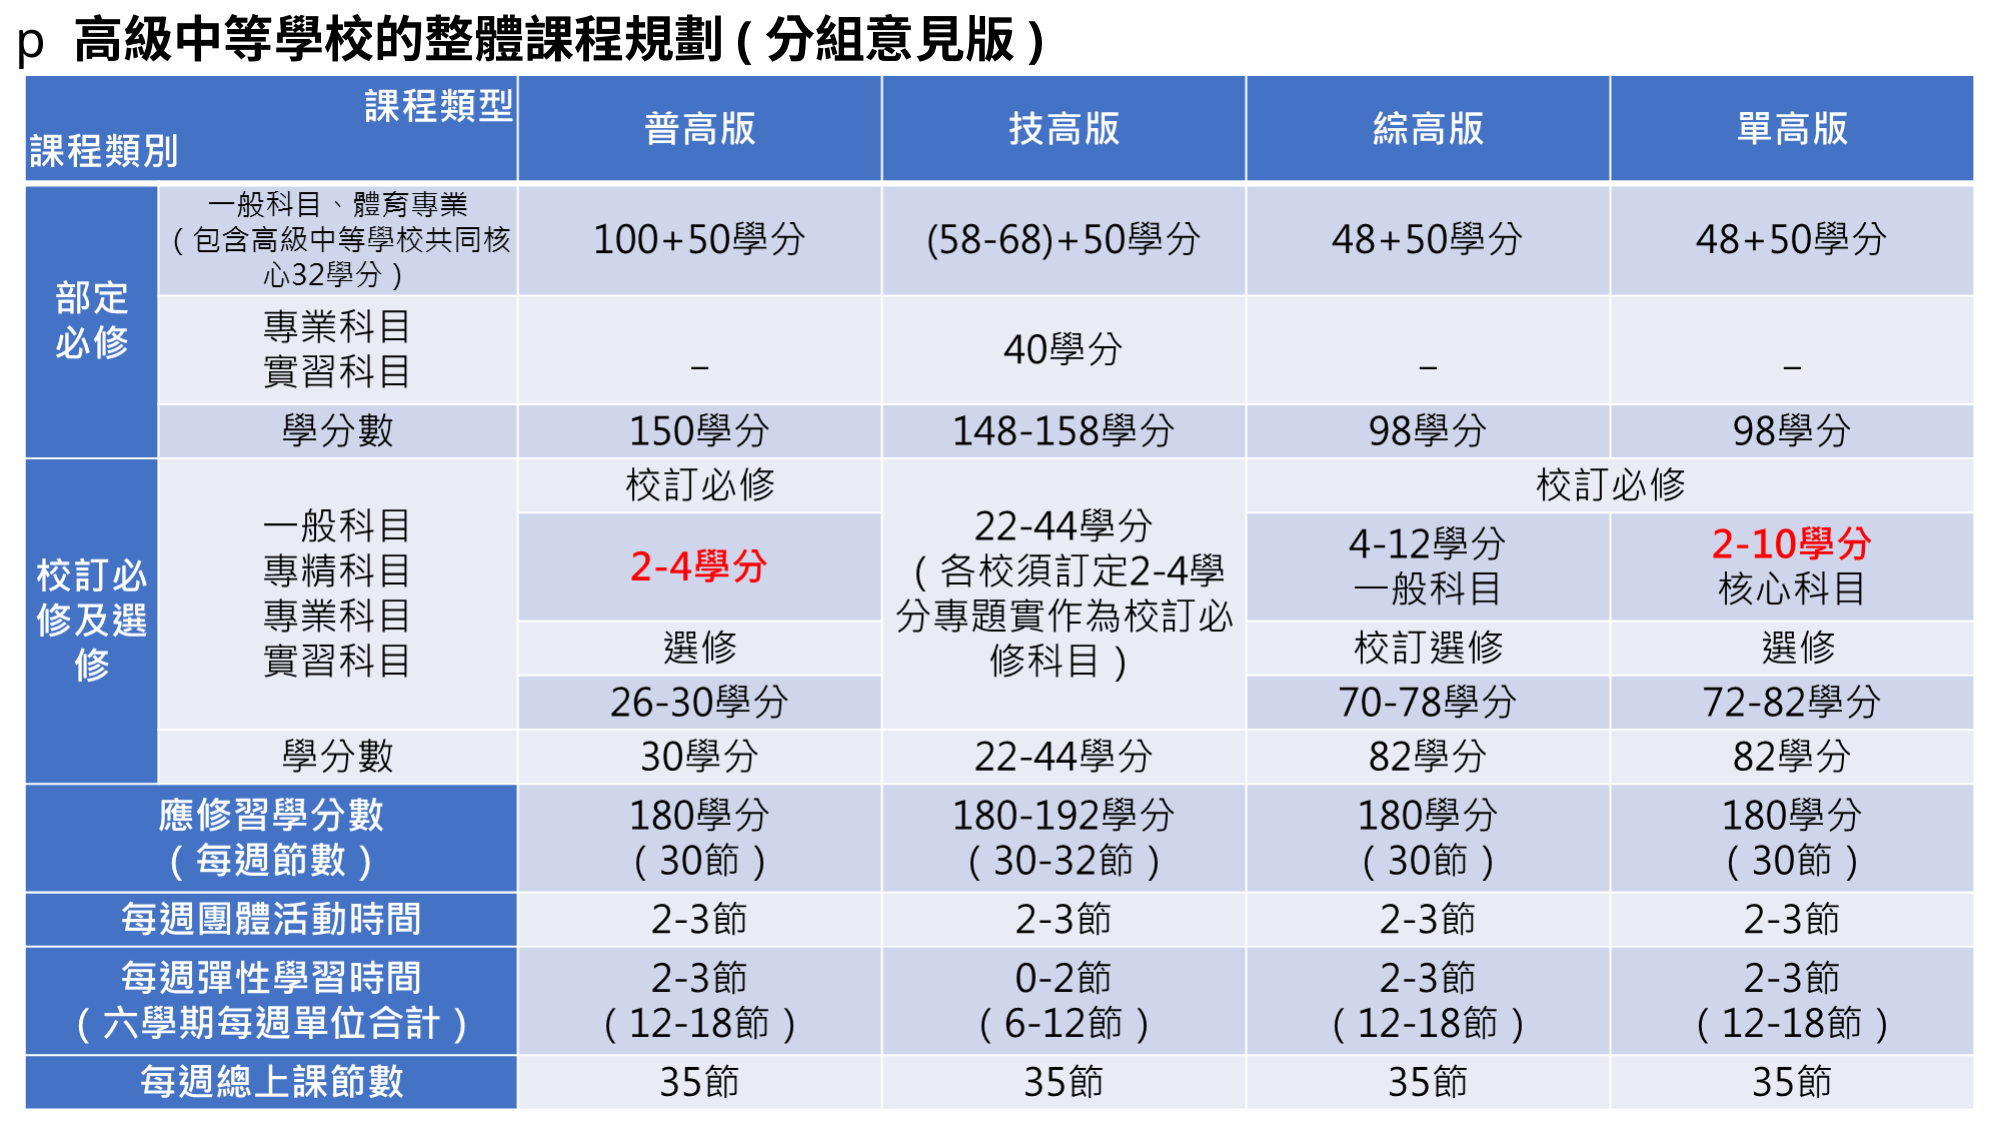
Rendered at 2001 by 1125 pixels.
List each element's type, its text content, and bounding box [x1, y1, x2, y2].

picture [24, 72, 1975, 1125]
text_box 高級中等學校的整體課程規劃(分組意見版) [0, 0, 1514, 75]
